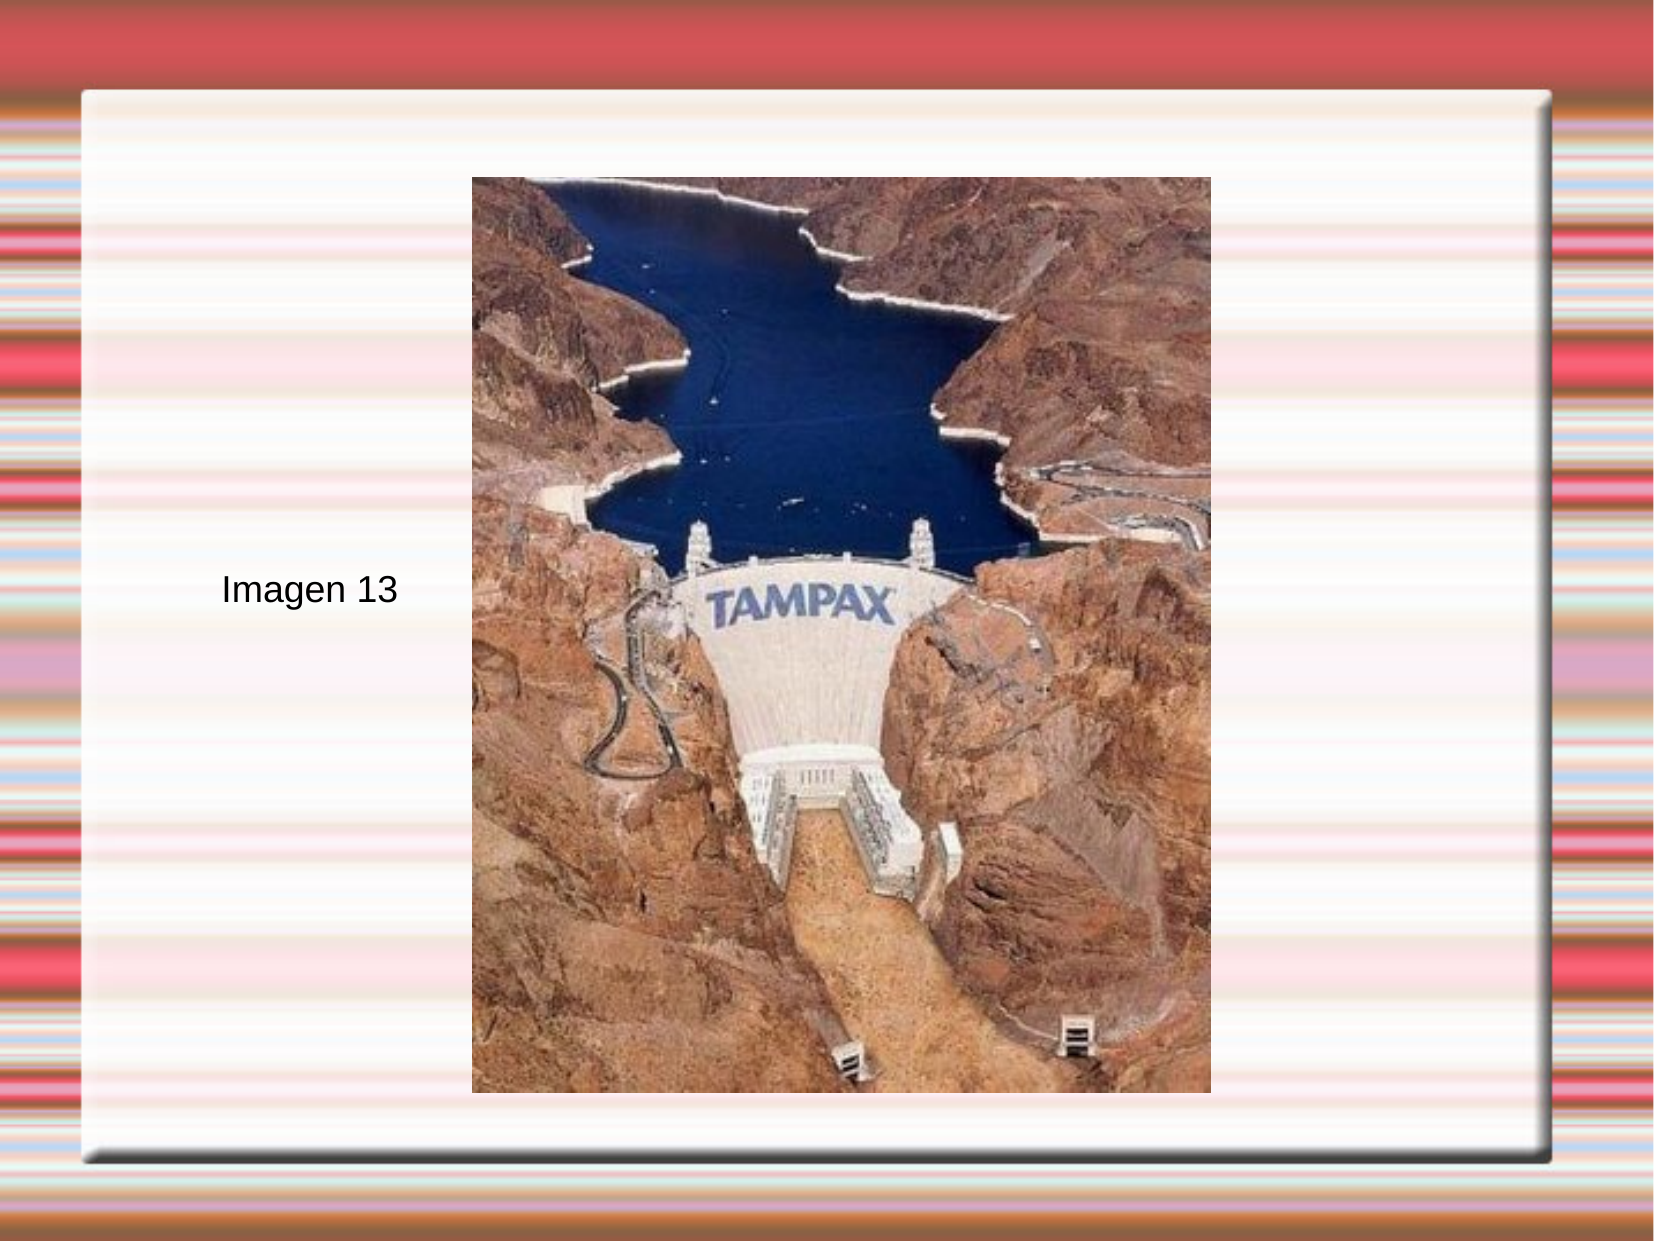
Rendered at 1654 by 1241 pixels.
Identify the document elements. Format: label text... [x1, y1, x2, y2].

text_box Imagen 13 [206, 561, 443, 618]
picture [0, 0, 1654, 1241]
